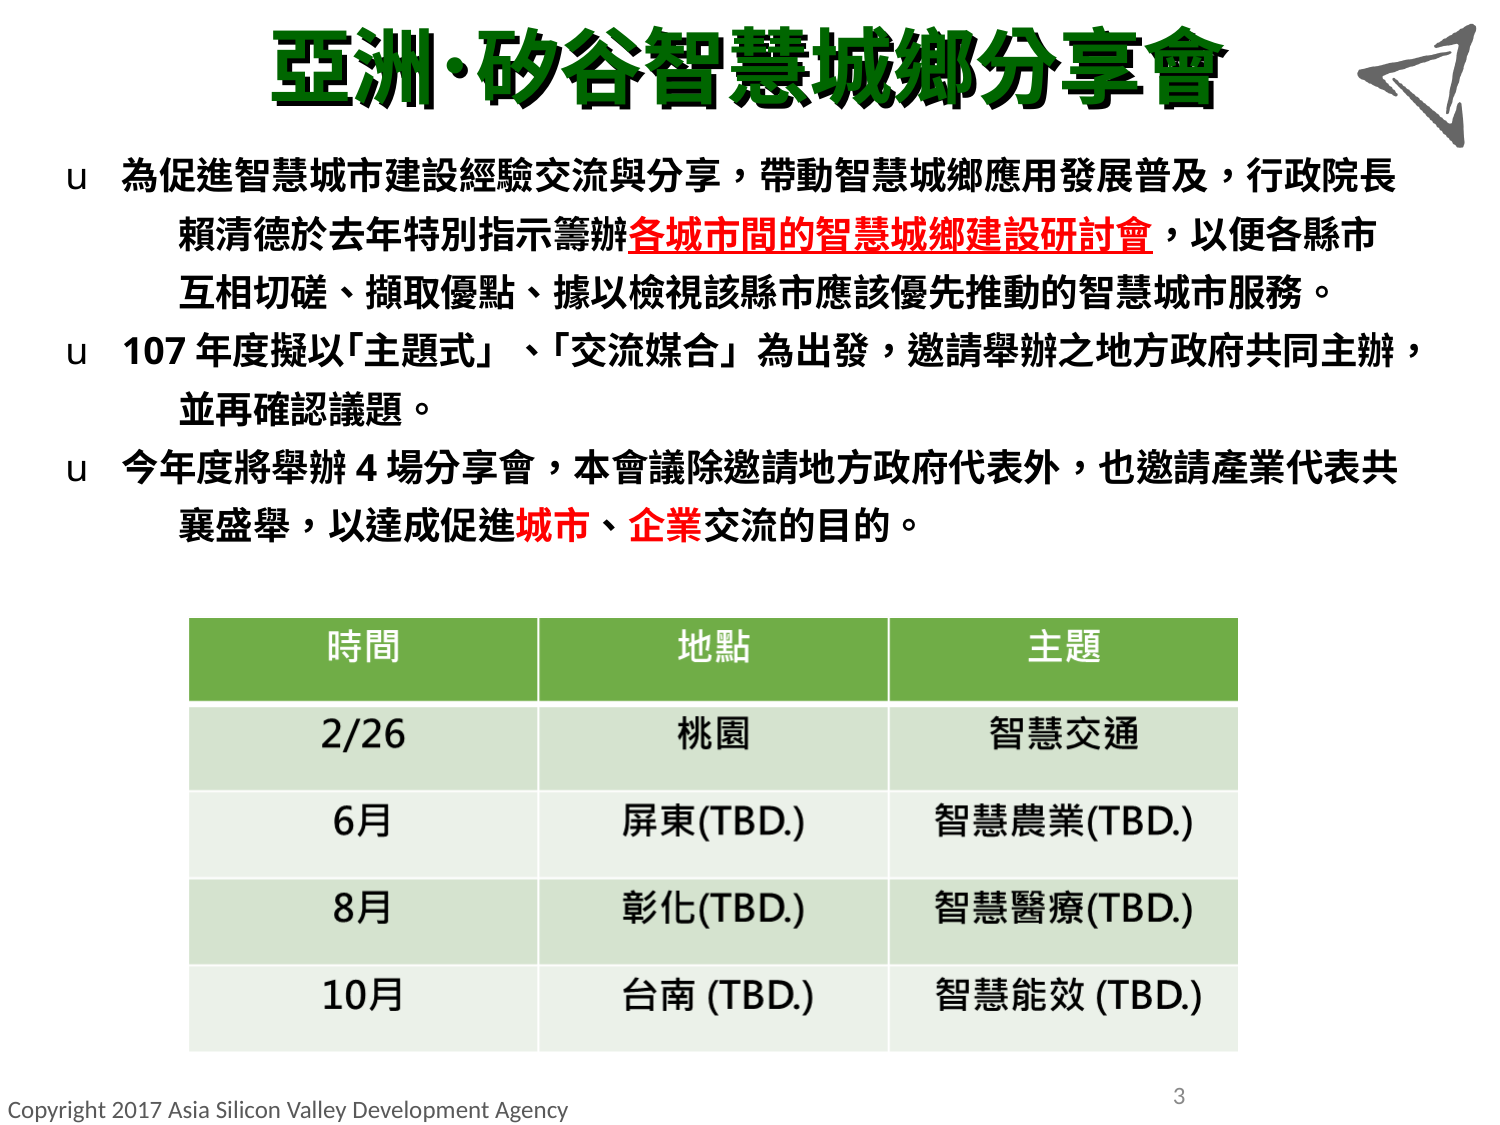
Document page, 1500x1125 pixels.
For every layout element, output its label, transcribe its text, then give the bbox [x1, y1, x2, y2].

text_box 3 [1157, 1064, 1496, 1125]
text_box 亞洲･矽谷智慧城鄉分享會 [65, 0, 1429, 131]
picture [188, 612, 1239, 1054]
text_box 為促進智慧城市建設經驗交流與分享，帶動智慧城鄉應用發展普及，行政院長賴清德於去年特別指示籌辦各城市間的智慧城鄉建設研討會，以便各縣市互相切磋、擷取優點、據以檢視該縣市應該優先推動的智慧城市服務。 107年度擬以｢主題式」、｢交流媒合」為出發，邀請舉辦之地方政府共同主辦，並再確認議題。 今年度將舉辦4場分享會，本會議除邀請地方政府代表外，也邀請產業代表共襄盛舉，以達成促進城市、企業交流的目的。 [50, 131, 1429, 559]
